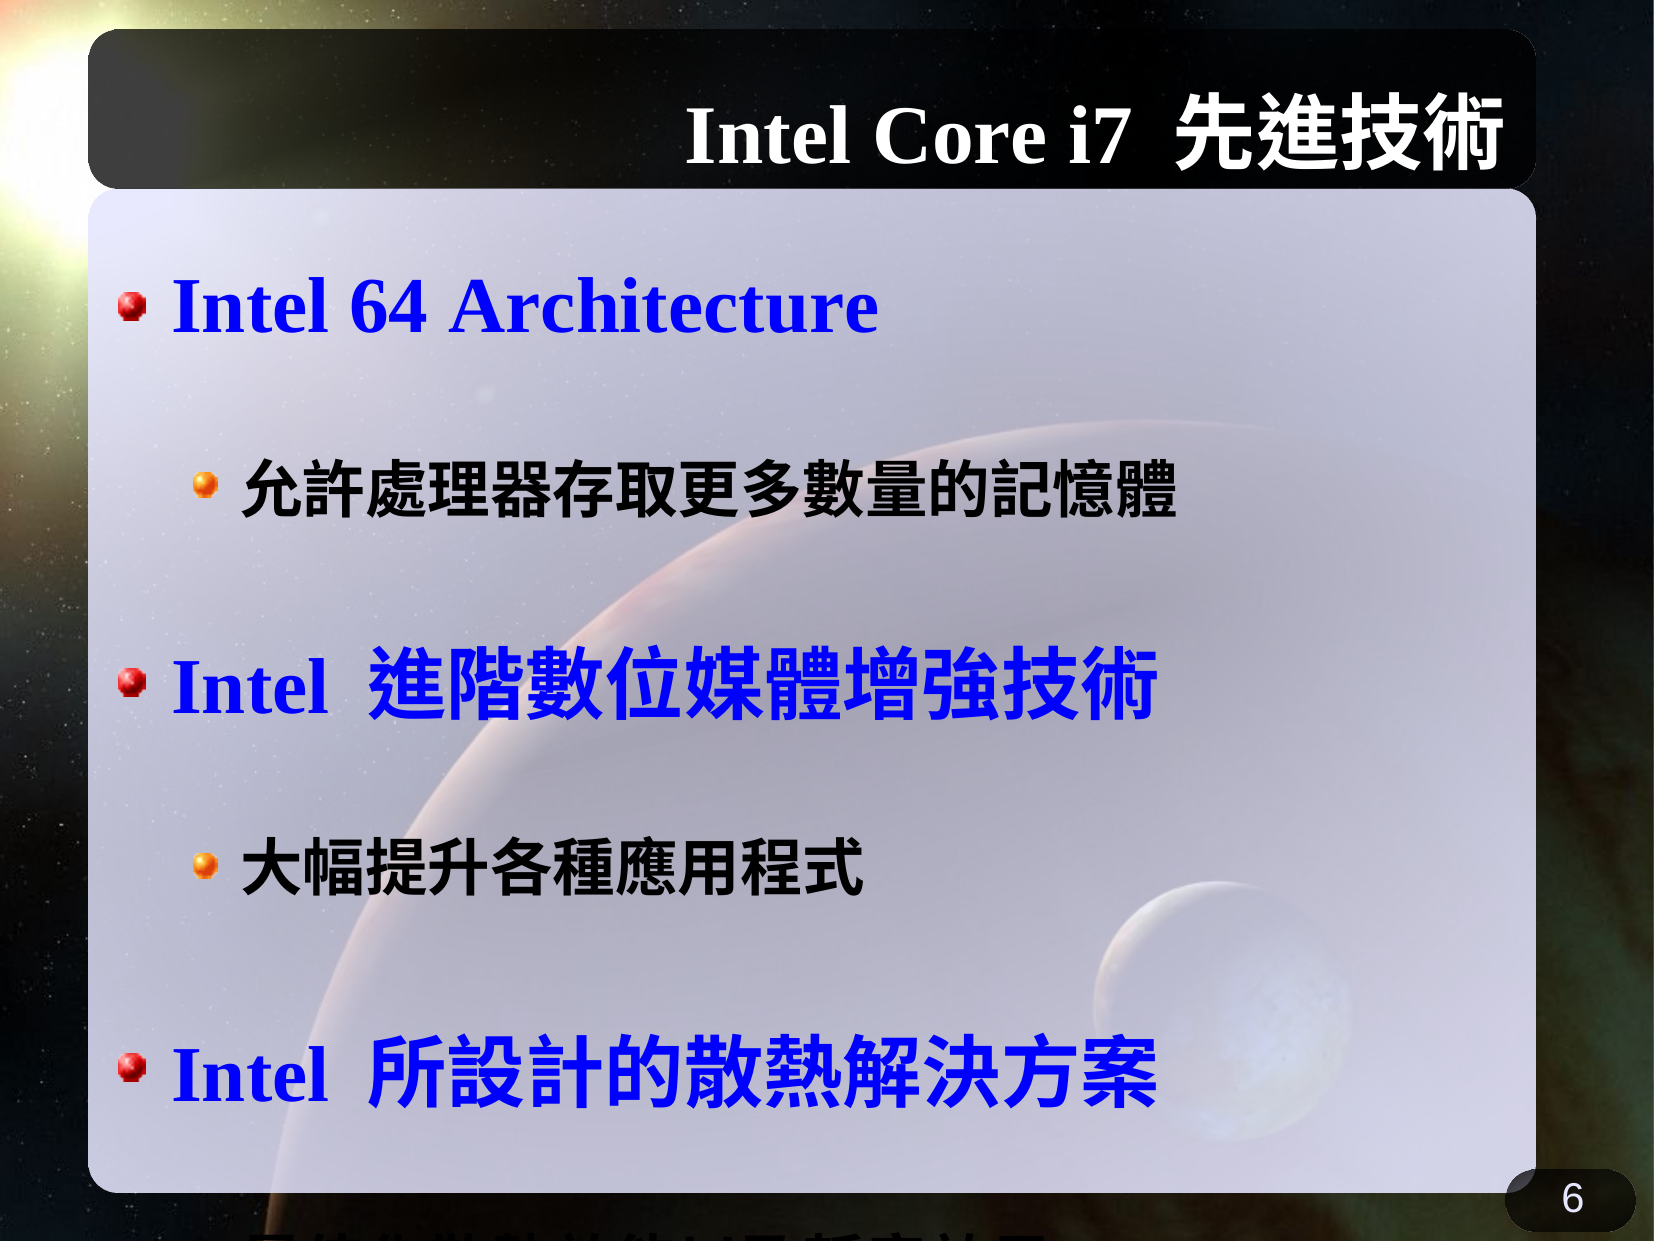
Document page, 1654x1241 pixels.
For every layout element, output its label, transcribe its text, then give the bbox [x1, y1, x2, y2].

list Intel 64 Architecture 允許處理器存取更多數量的記憶體 Intel 進階數位媒體增強技術 大幅提升各種應用程式 Intel 所設計的散熱解決方案 最佳化散熱效能以及靜音效果 [118, 218, 1477, 1164]
picture [0, 0, 1654, 1241]
title Intel Core i7 先進技術 [118, 53, 1506, 154]
